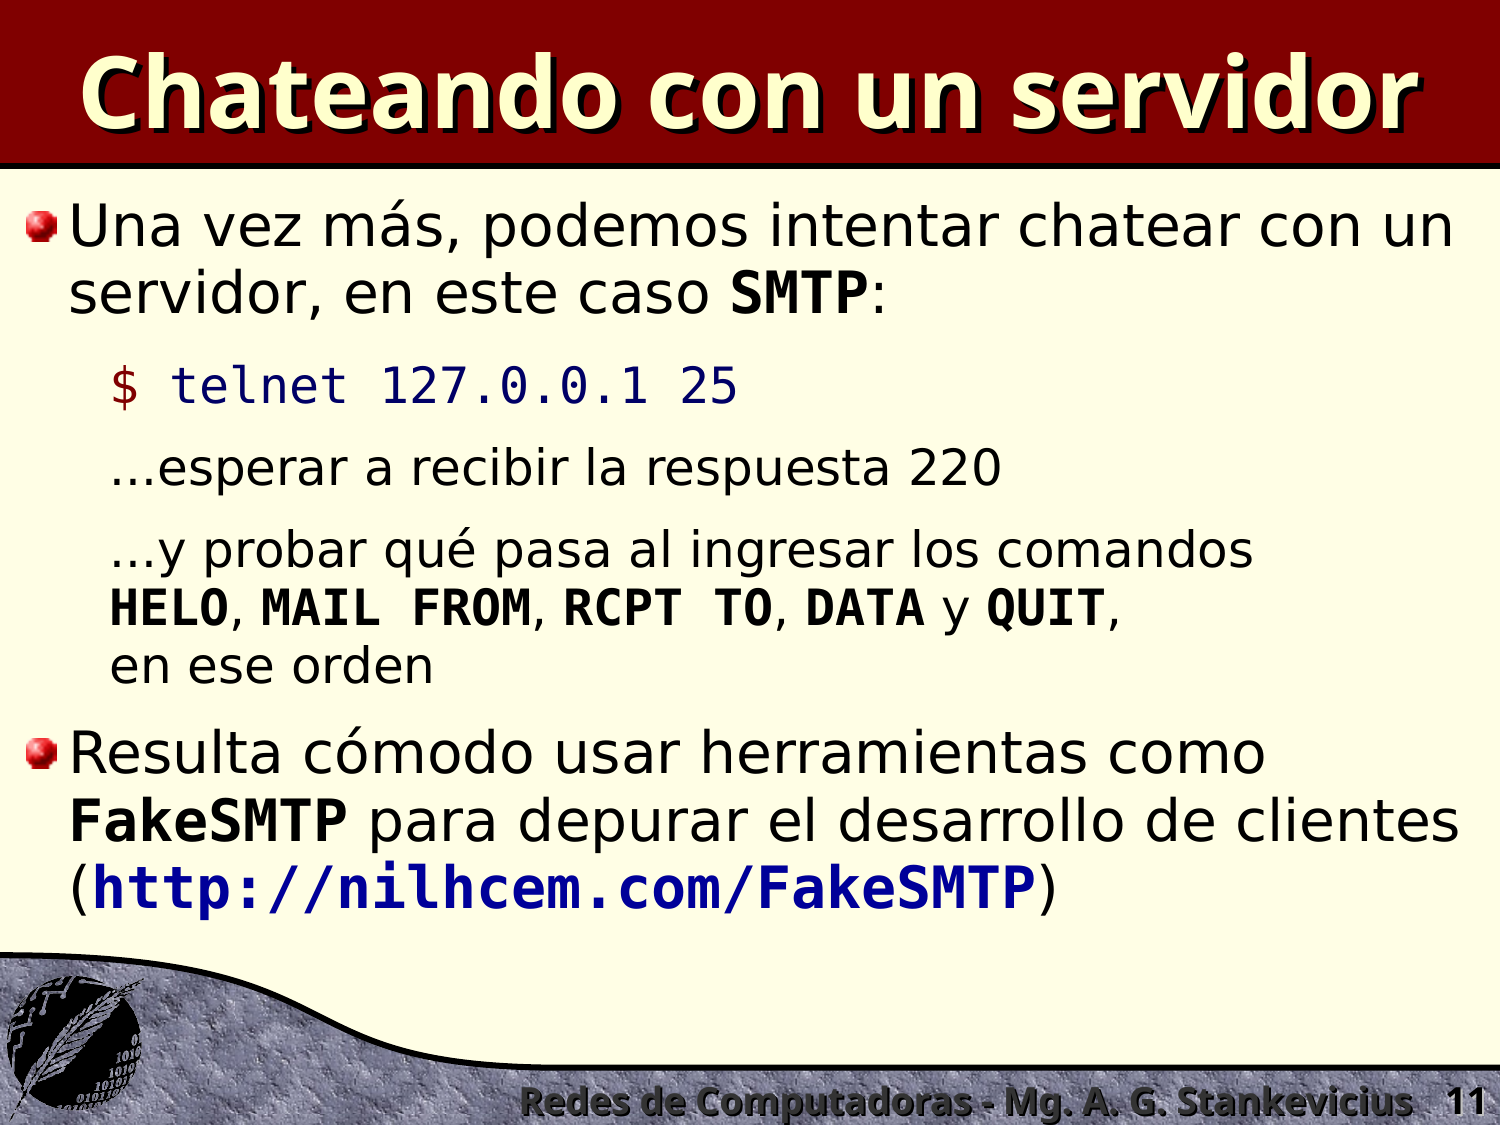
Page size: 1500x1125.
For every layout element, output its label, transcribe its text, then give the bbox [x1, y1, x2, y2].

title Chateando con un servidor [15, 5, 1485, 160]
picture [0, 959, 1500, 1125]
list Una vez más, podemos intentar chatear con un servidor, en este caso SMTP: $ telnet 127.0.0.1 25 ...esperar a recibir la respuesta 220 ...y probar qué pasa al ingresar los comandos HELO, MAIL FROM, RCPT TO, DATA y QUIT, en ese orden Resulta cómodo usar herramientas como FakeSMTP para depurar el desarrollo de clientes (http://nilhcem.com/FakeSMTP) [11, 192, 1486, 923]
picture [1047, 1100, 1054, 1110]
picture [790, 1100, 795, 1110]
